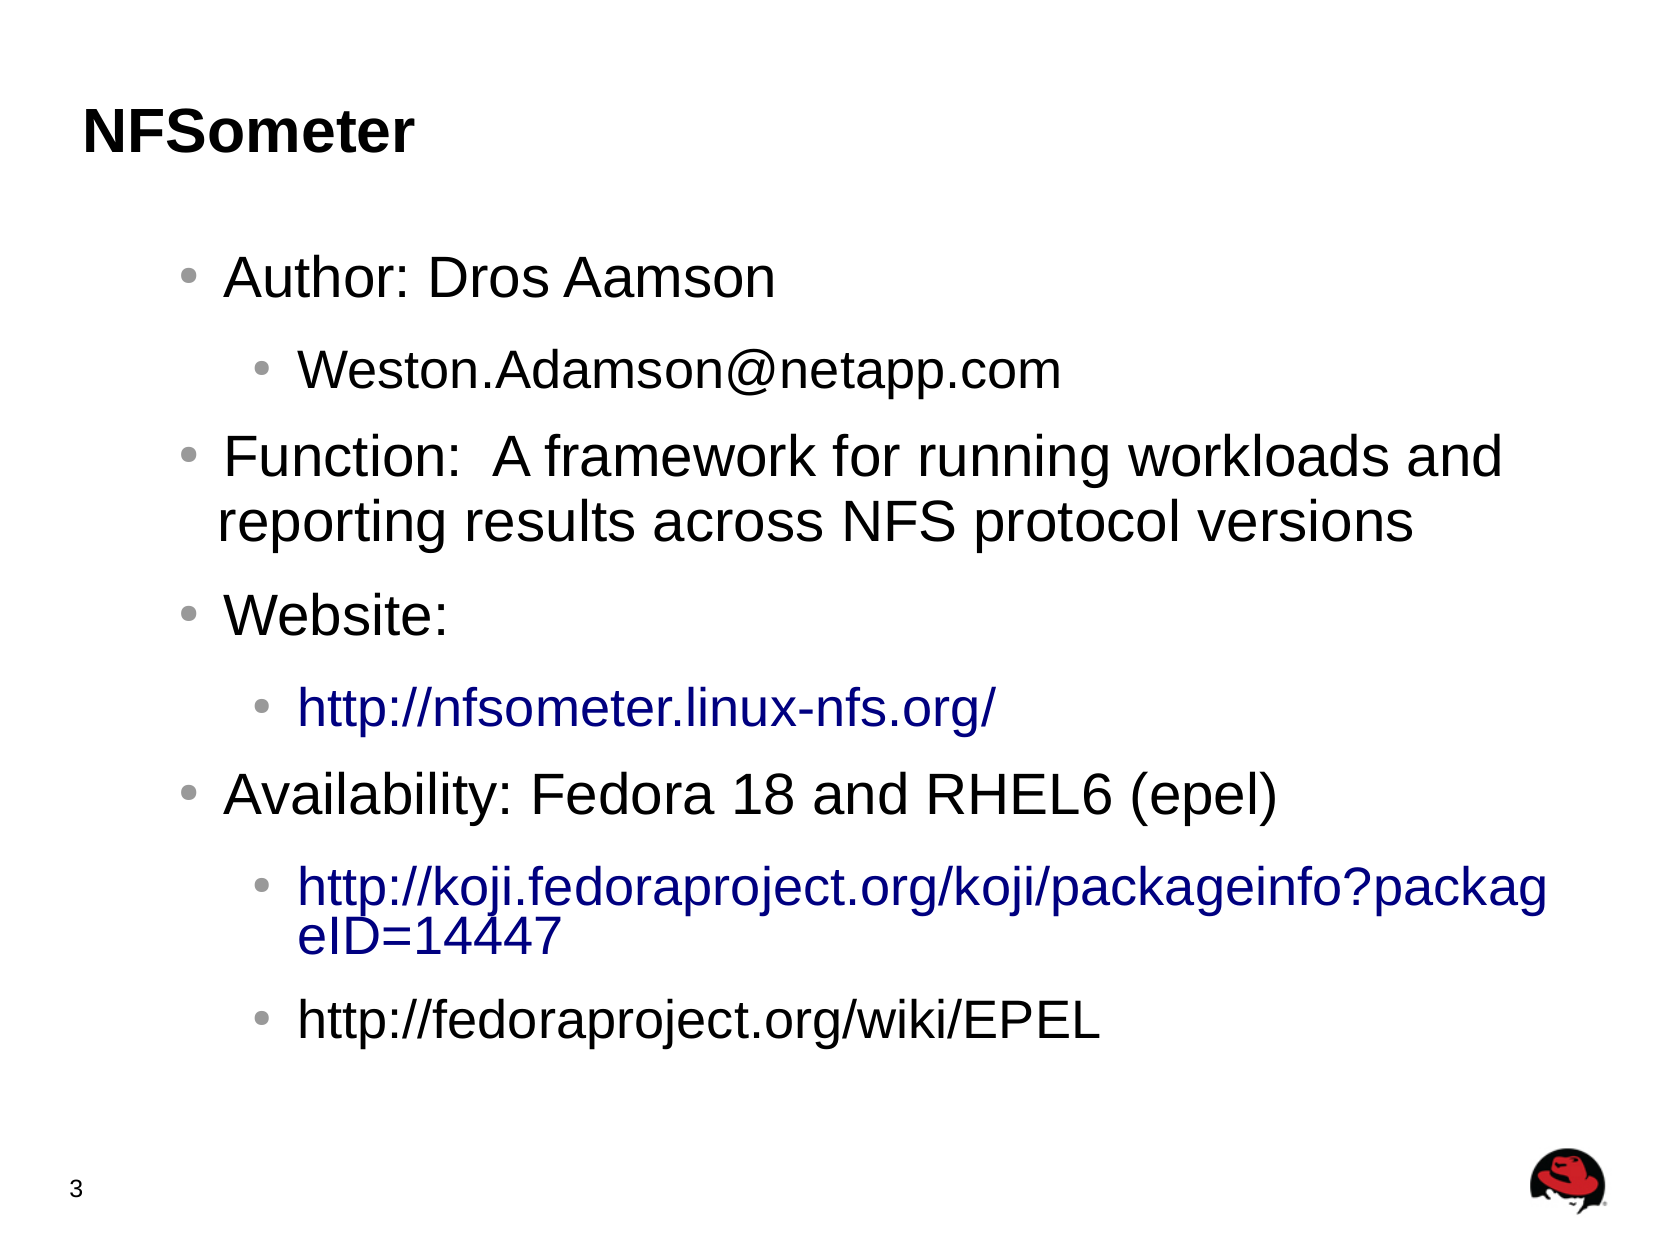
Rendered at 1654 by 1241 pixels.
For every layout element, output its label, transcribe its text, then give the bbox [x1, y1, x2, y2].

list Author: Dros Aamson Weston.Adamson@netapp.com Function: A framework for running workloads and reporting results across NFS protocol versions Website: http://nfsometer.linux-nfs.org/ Availability: Fedora 18 and RHEL6 (epel) http://koji.fedoraproject.org/koji/packageinfo?packageID=14447 http://fedoraproject.org/wiki/EPEL [86, 244, 1576, 1039]
picture [1529, 1146, 1613, 1224]
title NFSometer [82, 37, 1571, 226]
